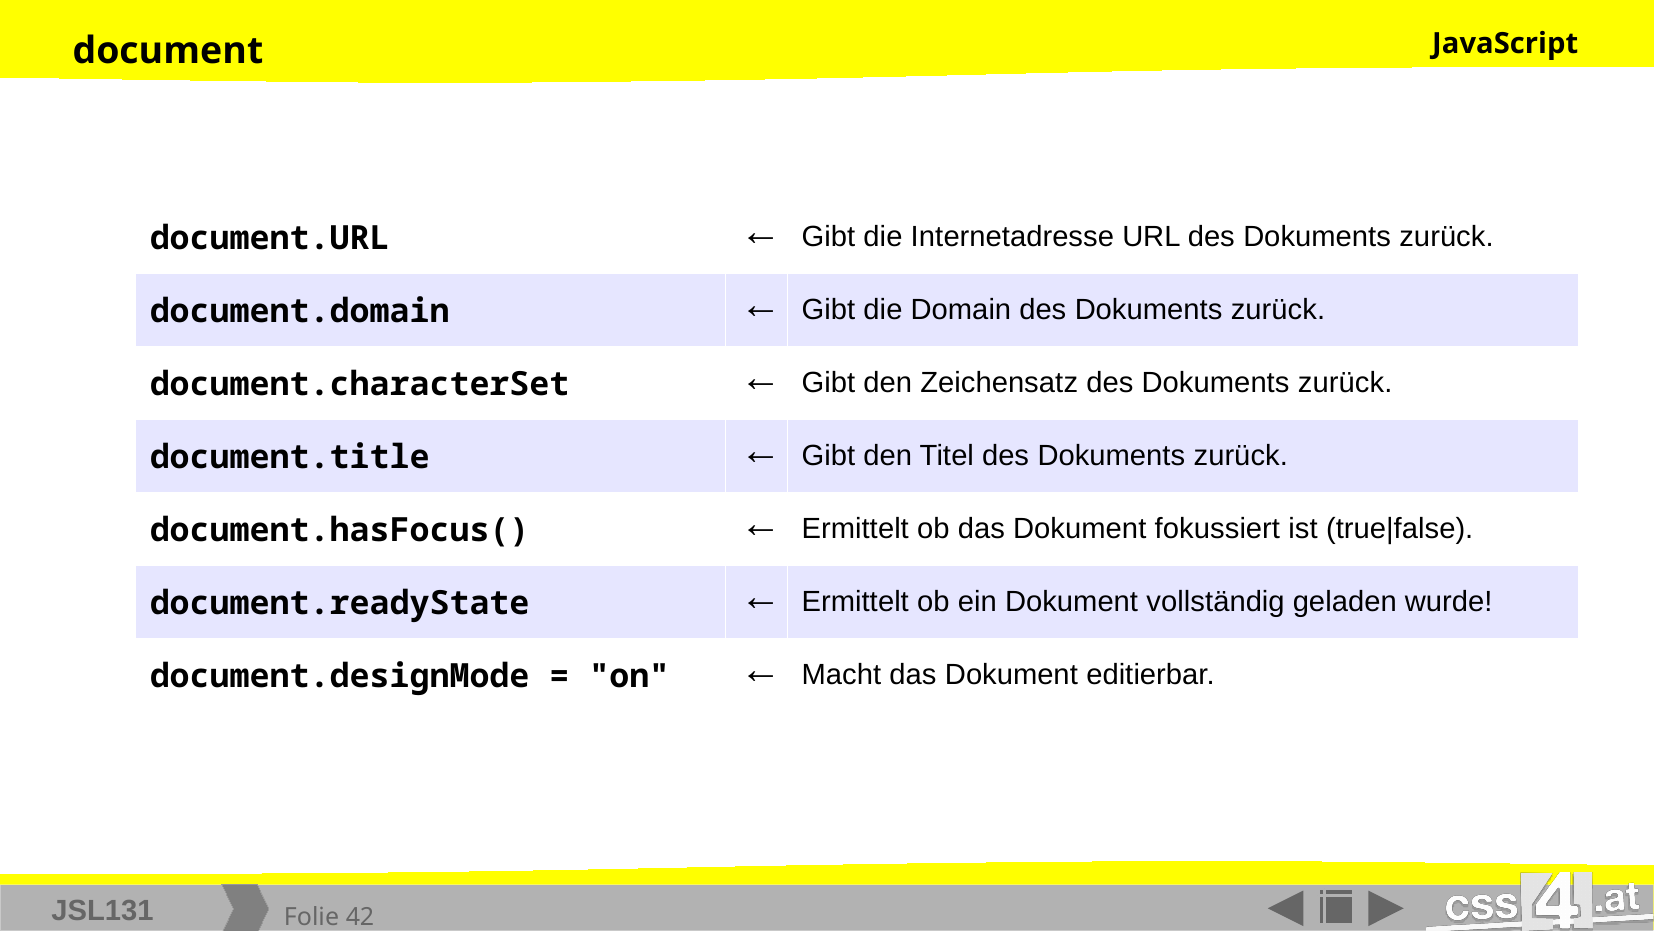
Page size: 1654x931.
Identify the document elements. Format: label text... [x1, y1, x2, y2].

table_cell ← [726, 347, 787, 419]
table_cell Gibt den Titel des Dokuments zurück. [788, 420, 1578, 492]
table_cell ← [726, 566, 787, 638]
table_cell document.title [136, 420, 725, 492]
picture [1426, 872, 1654, 931]
table_cell ← [726, 639, 787, 711]
table_cell Gibt die Domain des Dokuments zurück. [788, 274, 1578, 346]
table_cell ← [726, 420, 787, 492]
text_box JSL131 [36, 886, 209, 931]
table_cell ← [726, 493, 787, 565]
table_cell Ermittelt ob ein Dokument vollständig geladen wurde! [788, 566, 1578, 638]
table_header document.URL [136, 201, 725, 273]
text_box Folie <Foliennummer> [269, 891, 542, 931]
table_cell ← [726, 274, 787, 346]
text_box document [57, 16, 469, 69]
table_cell Macht das Dokument editierbar. [788, 639, 1578, 711]
table_header ← [726, 201, 787, 273]
table_cell Ermittelt ob das Dokument fokussiert ist (true|false). [788, 493, 1578, 565]
table_cell document.designMode = "on" [136, 639, 725, 711]
table_header Gibt die Internetadresse URL des Dokuments zurück. [788, 201, 1578, 273]
table_cell Gibt den Zeichensatz des Dokuments zurück. [788, 347, 1578, 419]
text_box [0, 861, 1654, 931]
table_cell document.domain [136, 274, 725, 346]
table_cell document.characterSet [136, 347, 725, 419]
table_cell document.readyState [136, 566, 725, 638]
text_box JavaScript [1417, 15, 1607, 60]
text_box [0, 0, 1654, 83]
table_cell document.hasFocus() [136, 493, 725, 565]
